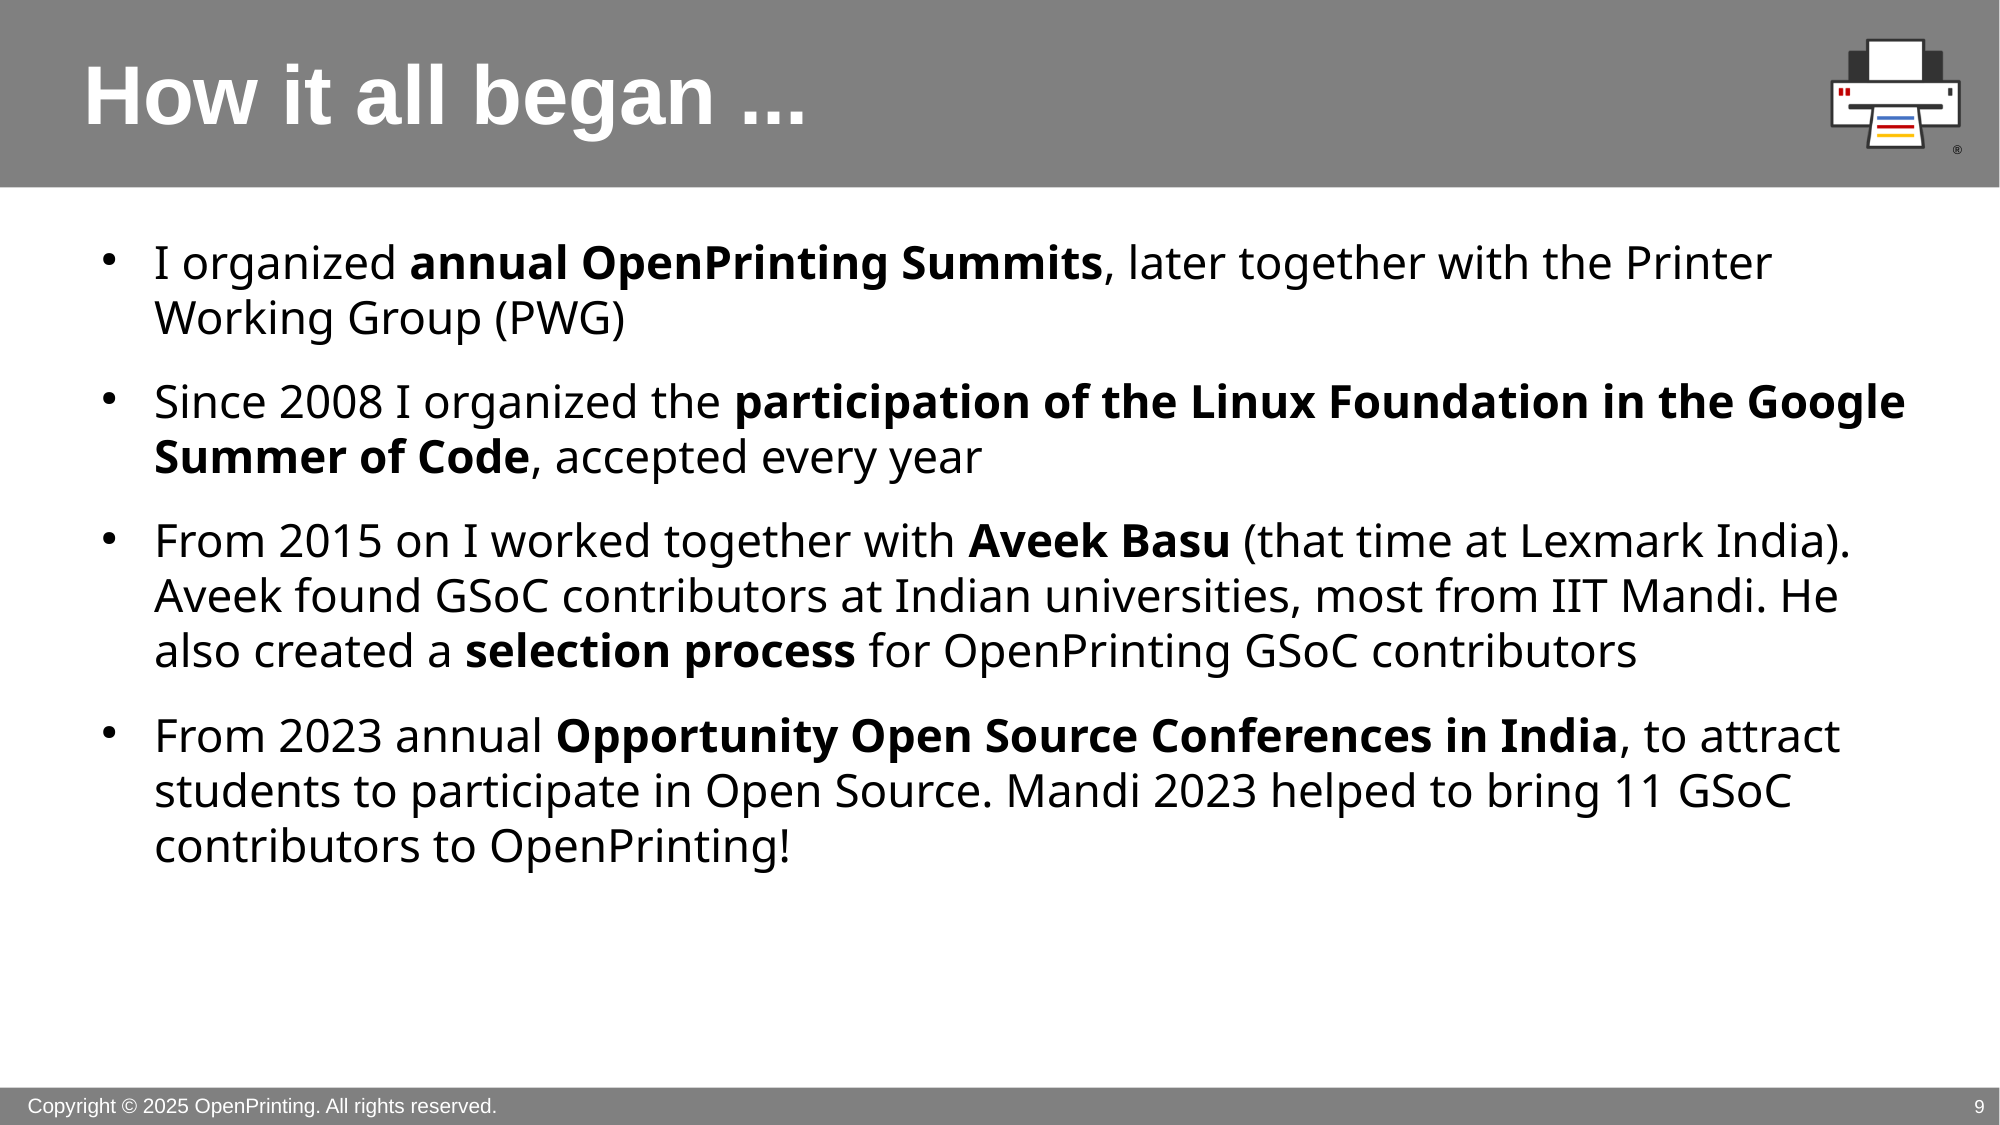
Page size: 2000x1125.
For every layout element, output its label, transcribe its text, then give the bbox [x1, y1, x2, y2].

list I organized annual OpenPrinting Summits, later together with the Printer Working Group (PWG) Since 2008 I organized the participation of the Linux Foundation in the Google Summer of Code, accepted every year From 2015 on I worked together with Aveek Basu (that time at Lexmark India). Aveek found GSoC contributors at Indian universities, most from IIT Mandi. He also created a selection process for OpenPrinting GSoC contributors From 2023 annual Opportunity Open Source Conferences in India, to attract students to participate in Open Source. Mandi 2023 helped to bring 11 GSoC contributors to OpenPrinting! [75, 224, 1936, 1067]
title How it all began ... [75, 7, 1786, 175]
picture [1825, 33, 1966, 154]
